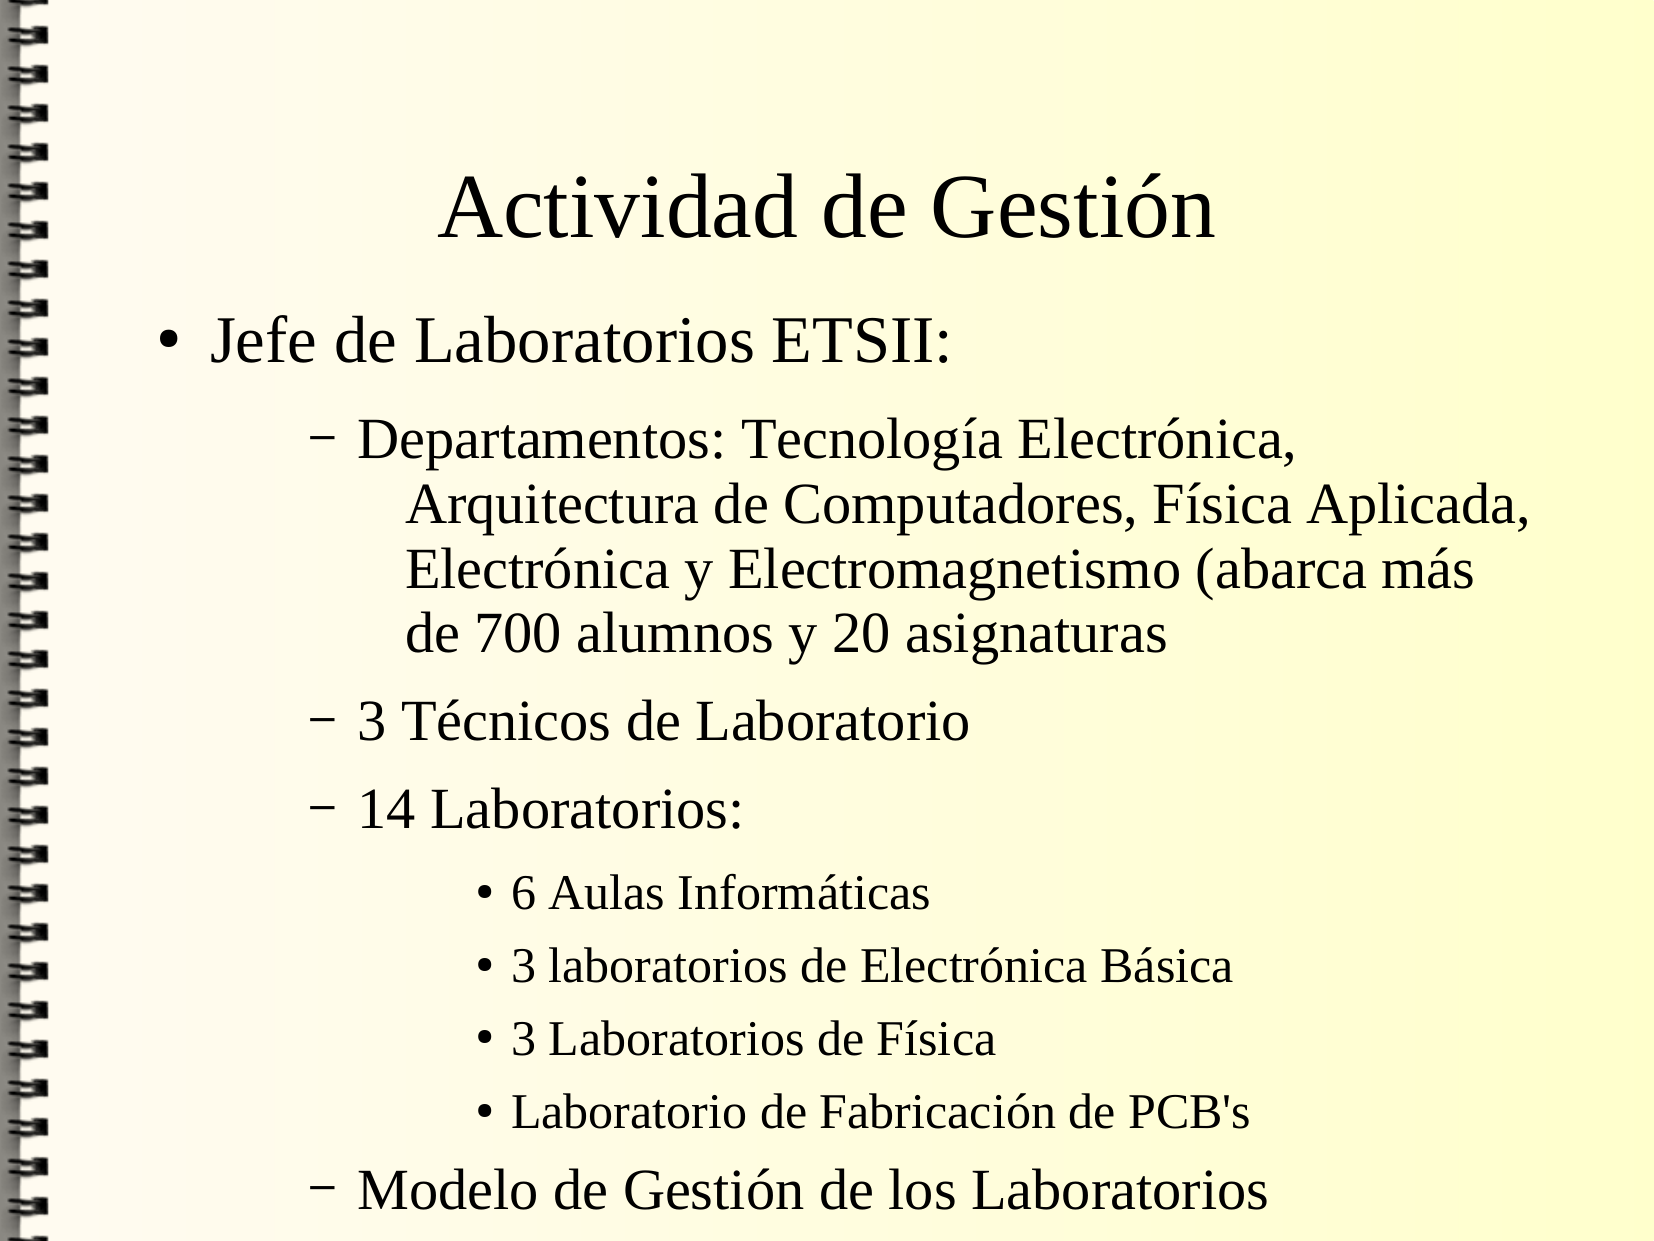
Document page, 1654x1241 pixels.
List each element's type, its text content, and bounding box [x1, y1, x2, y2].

title Actividad de Gestión [121, 102, 1534, 303]
list Jefe de Laboratorios ETSII: Departamentos: Tecnología Electrónica, Arquitectura de Computadores, Física Aplicada, Electrónica y Electromagnetismo (abarca más de 700 alumnos y 20 asignaturas 3 Técnicos de Laboratorio 14 Laboratorios: 6 Aulas Informáticas 3 laboratorios de Electrónica Básica 3 Laboratorios de Física Laboratorio de Fabricación de PCB's Modelo de Gestión de los Laboratorios [121, 303, 1534, 1222]
picture [0, 0, 1654, 1241]
